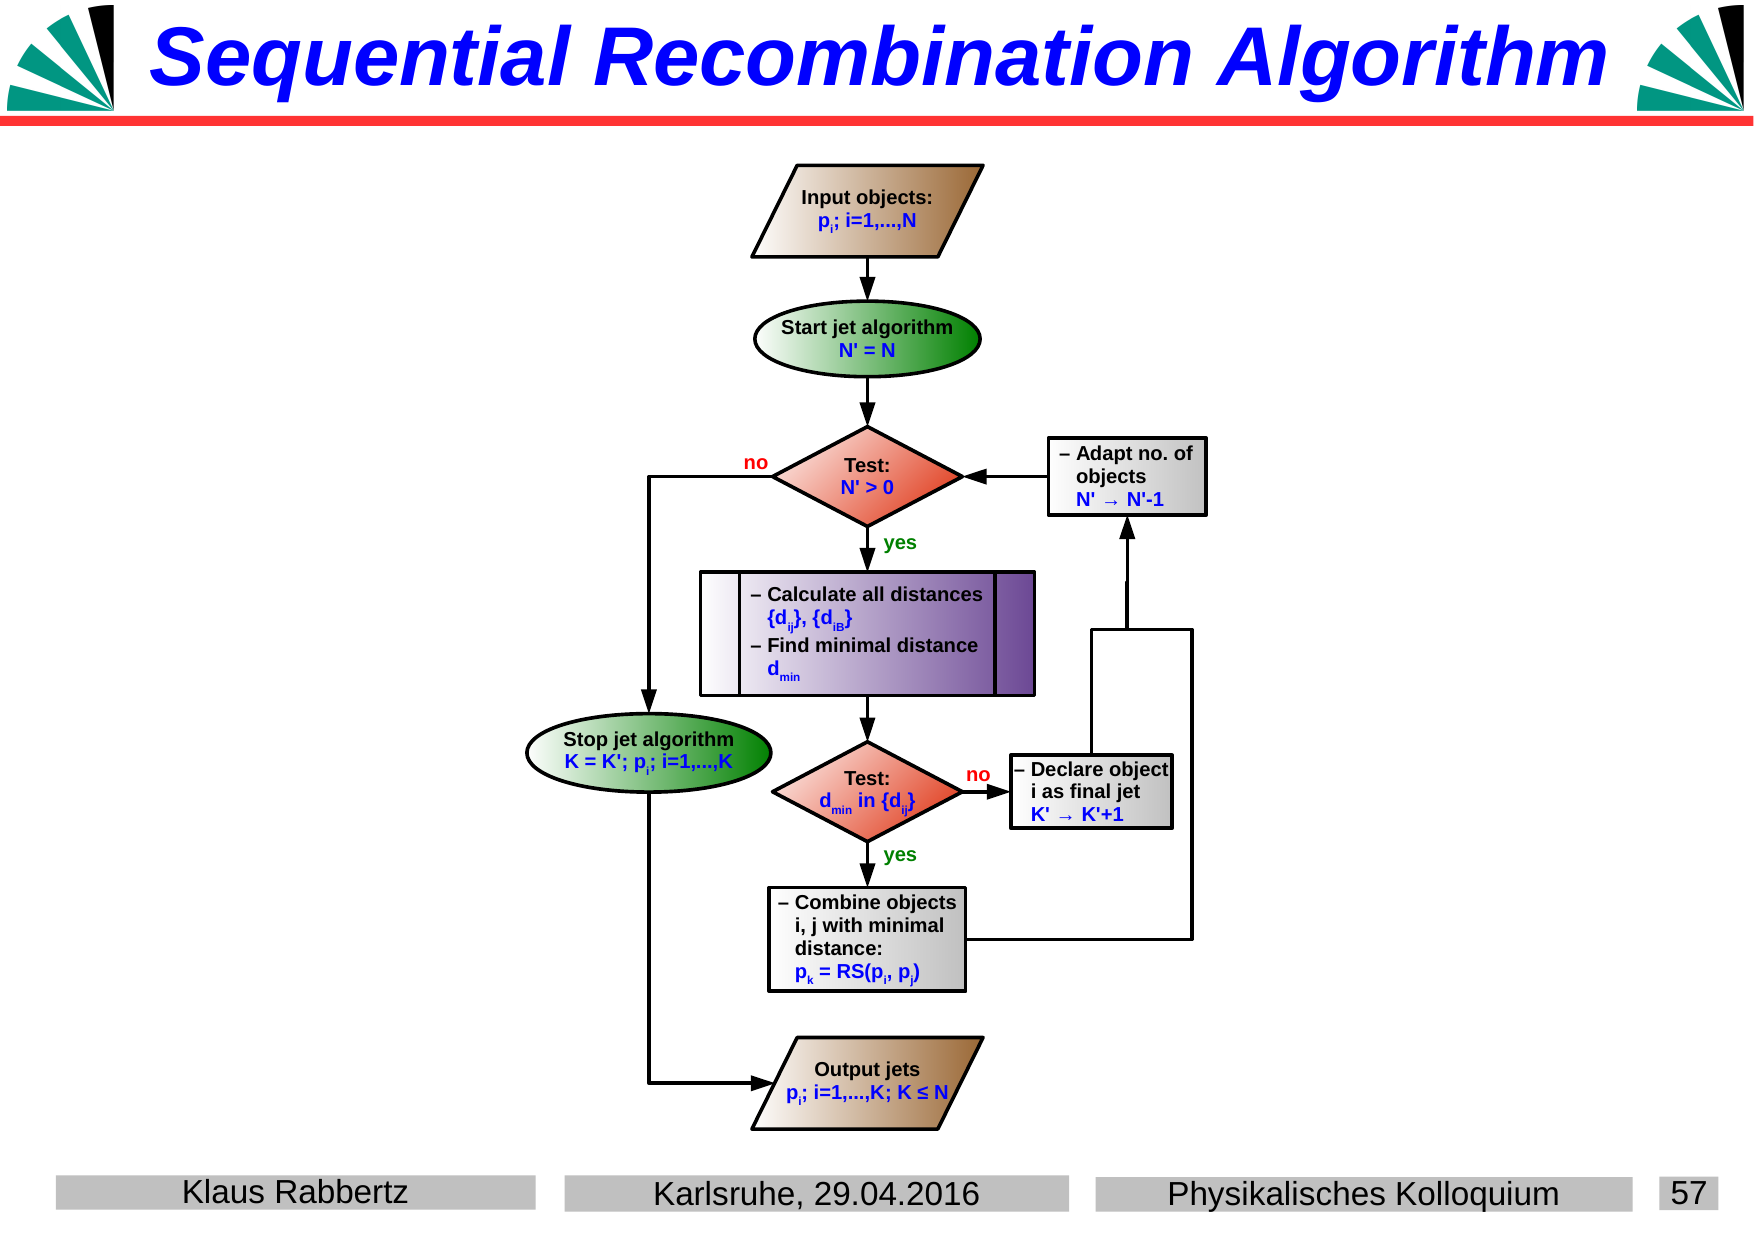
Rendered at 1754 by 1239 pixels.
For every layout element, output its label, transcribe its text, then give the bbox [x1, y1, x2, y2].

chart [0, 113, 1754, 1222]
picture [1637, 5, 1744, 112]
picture [7, 5, 114, 112]
title Sequential Recombination Algorithm [129, 0, 1631, 113]
